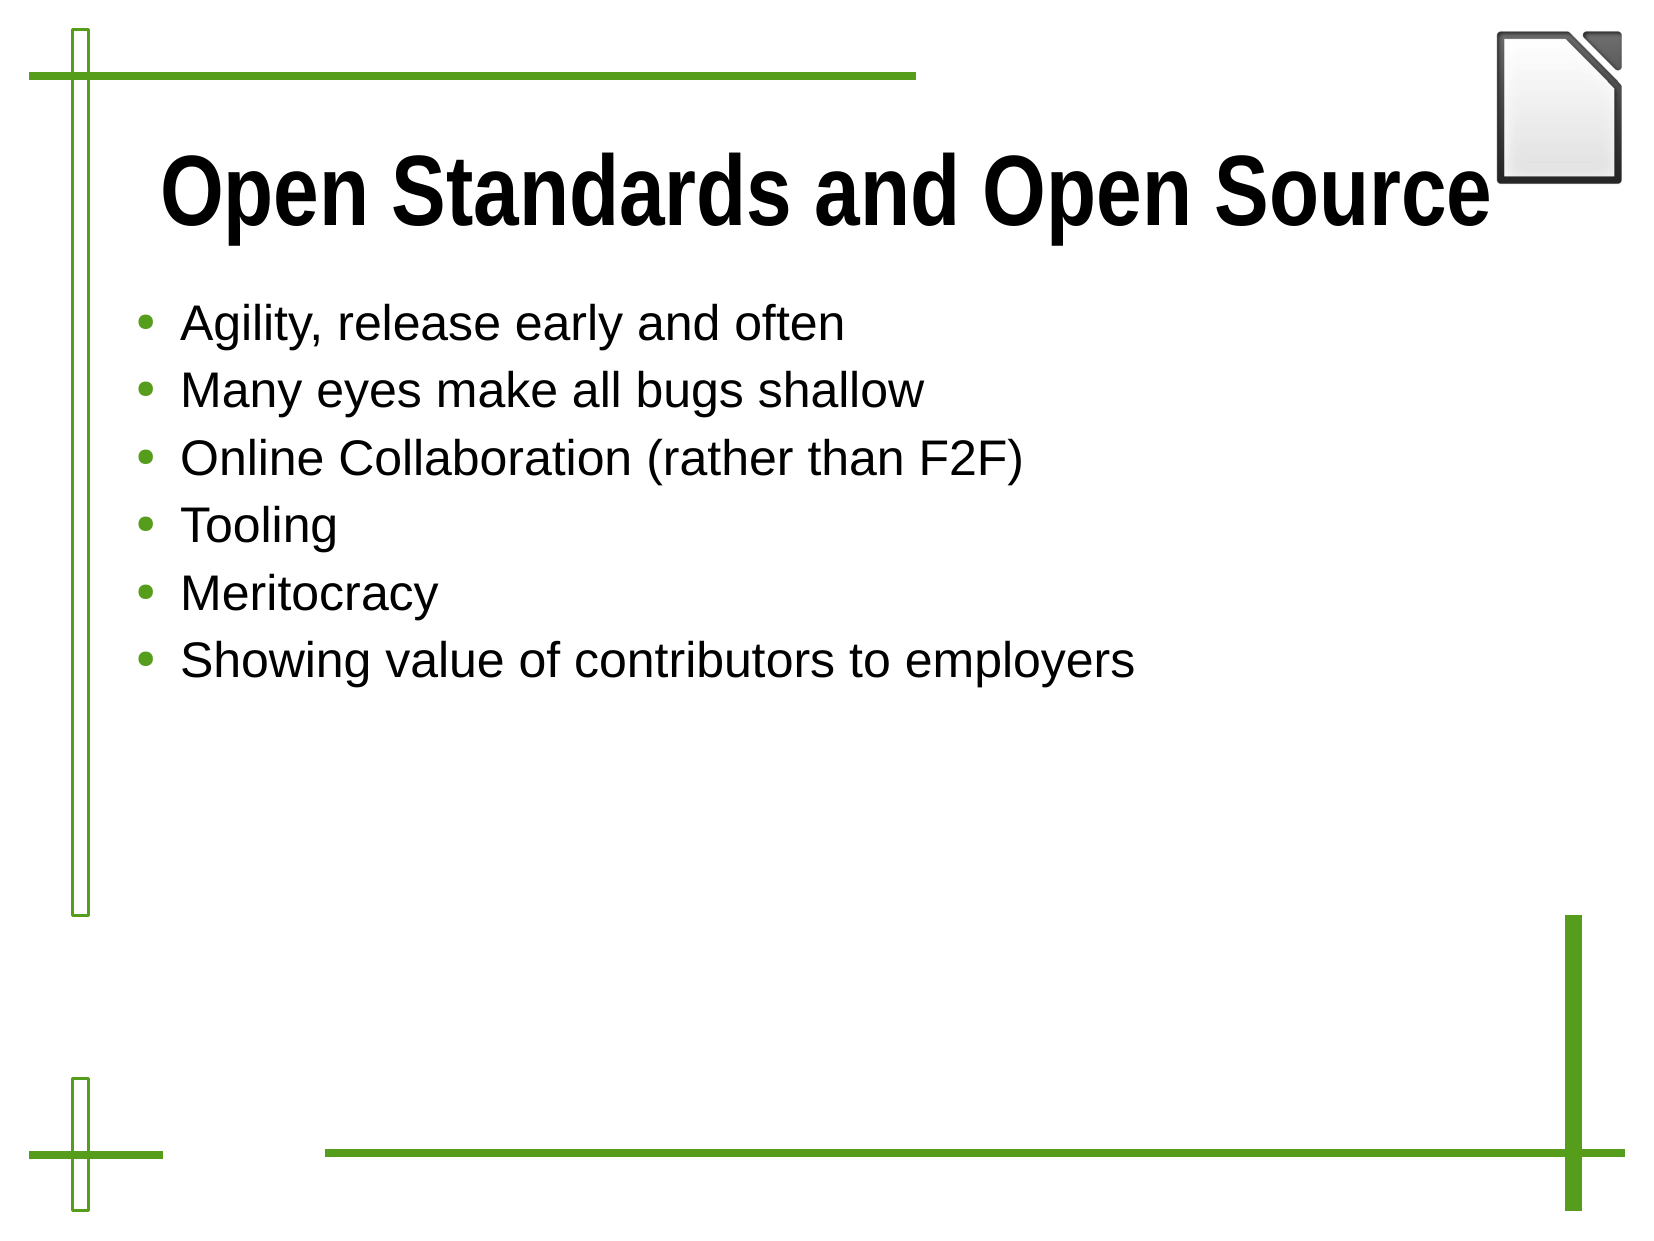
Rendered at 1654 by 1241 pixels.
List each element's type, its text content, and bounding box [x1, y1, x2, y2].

title Open Standards and Open Source [118, 118, 1536, 260]
list Agility, release early and often Many eyes make all bugs shallow Online Collaboration (rather than F2F) Tooling Meritocracy Showing value of contributors to employers [118, 295, 1536, 1123]
picture [1494, 29, 1624, 186]
